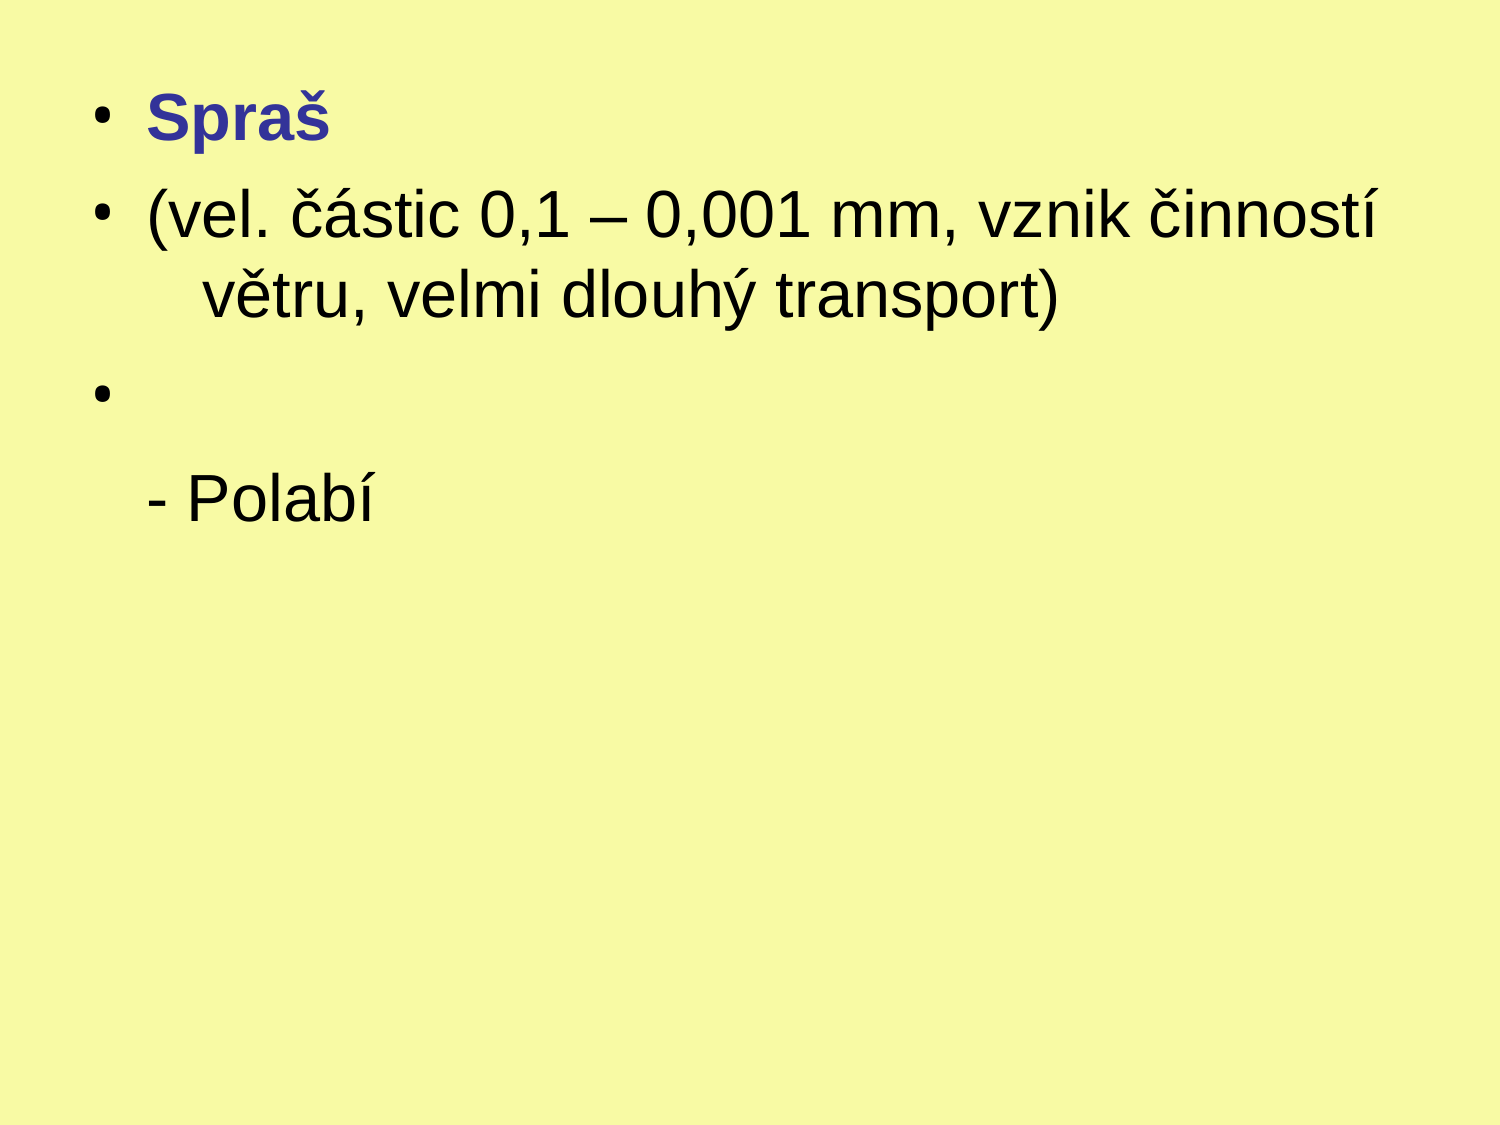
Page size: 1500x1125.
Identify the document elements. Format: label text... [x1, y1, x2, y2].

list Spraš (vel. částic 0,1 – 0,001 mm, vznik činností větru, velmi dlouhý transport) - Polabí [75, 66, 1426, 1005]
